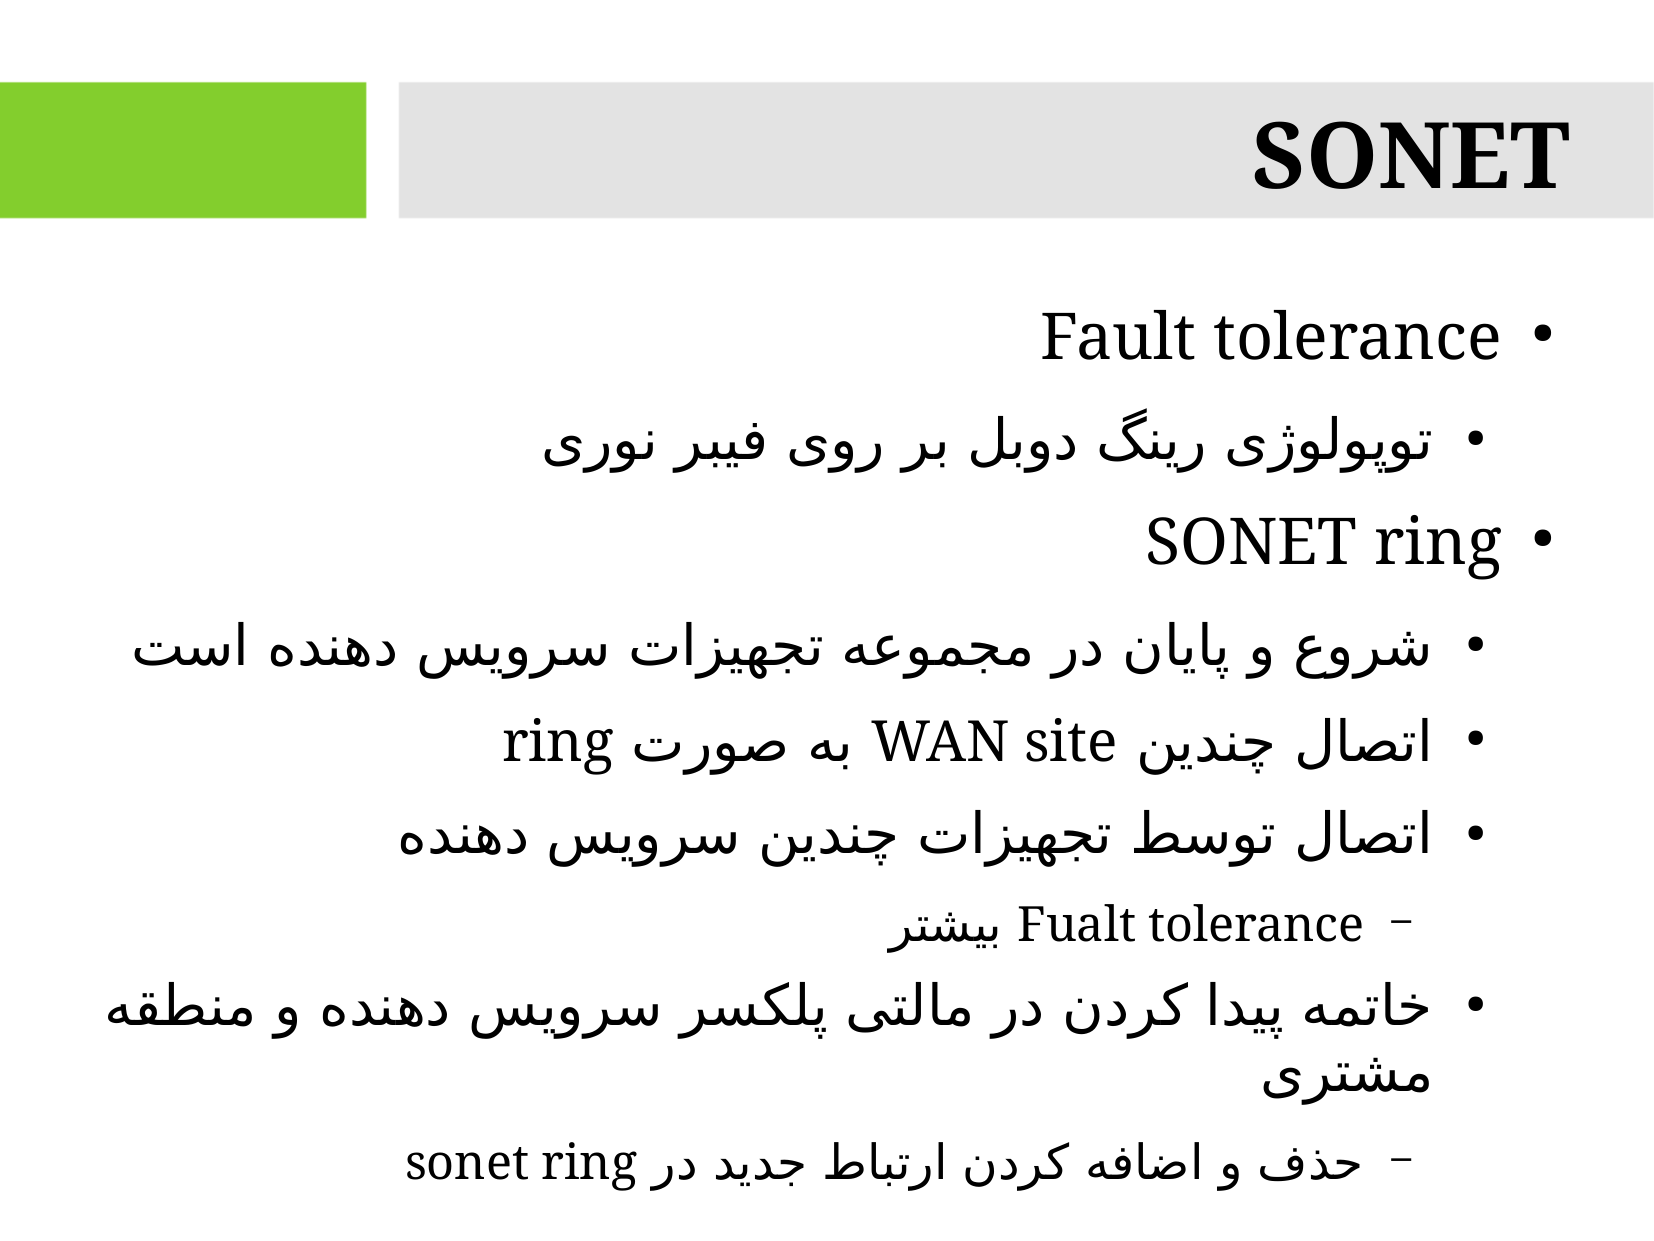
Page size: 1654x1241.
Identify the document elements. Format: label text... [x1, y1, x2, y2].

list Fault tolerance توپولوژی رینگ دوبل بر روی فیبر نوری SONET ring شروع و پایان در مجموعه تجهیزات سرویس دهنده است اتصال چندین WAN site به صورت ring اتصال توسط تجهیزات چندین سرویس دهنده Fualt tolerance بیشتر خاتمه پیدا کردن در مالتی پلکسر سرویس دهنده و منطقه مشتری حذف و اضافه کردن ارتباط جدید در sonet ring [82, 290, 1571, 1201]
picture [0, 0, 1654, 1241]
title SONET [82, 49, 1571, 257]
